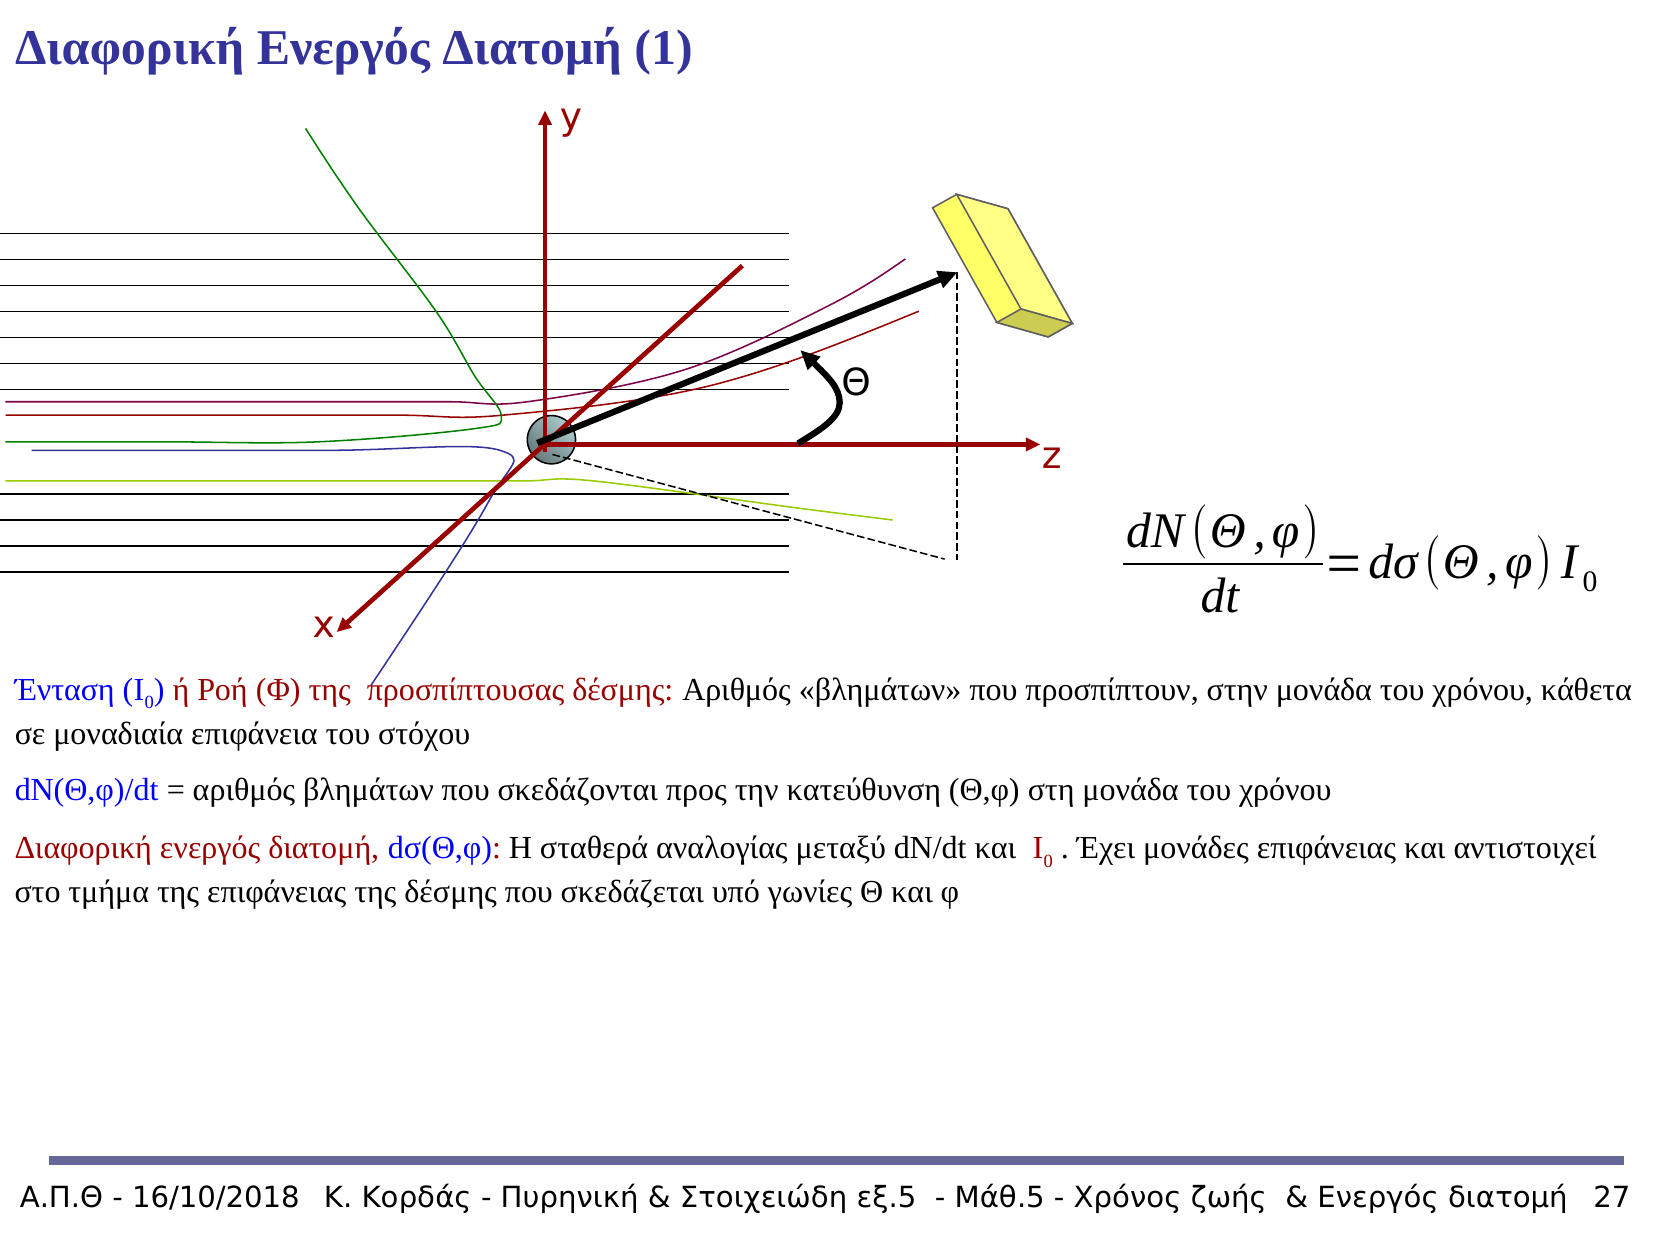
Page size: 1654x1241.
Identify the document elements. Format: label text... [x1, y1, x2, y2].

text_box [535, 447, 575, 464]
chart [1107, 500, 1609, 624]
text_box [547, 415, 566, 435]
text_box [527, 417, 543, 453]
text_box y [545, 84, 598, 146]
title Διαφορική Ενεργός Διατομή (1) [0, 0, 1489, 89]
text_box Ένταση (Ι0) ή Ροή (Φ) της προσπίπτουσας δέσμης: Αριθμός «βλημάτων» που προσπίπτουν, στην μονάδα του χρόνου, κάθετα σε μοναδιαία επιφάνεια του στόχου dN(Θ,φ)/dt = αριθμός βλημάτων που σκεδάζονται προς την κατεύθυνση (Θ,φ) στη μονάδα του χρόνου [0, 660, 1654, 815]
text_box Θ [847, 370, 864, 393]
text_box Θ [826, 350, 866, 411]
text_box x [297, 592, 350, 654]
text_box z [1027, 423, 1080, 484]
text_box [932, 194, 1073, 337]
text_box [552, 432, 576, 442]
text_box Διαφορική ενεργός διατομή, dσ(Θ,φ): Η σταθερά αναλογίας μεταξύ dN/dt και Ι0 . Έχει μονάδες επιφάνειας και αντιστοιχεί στο τμήμα της επιφάνειας της δέσμης που σκεδάζεται υπό γωνίες Θ και φ [0, 819, 1622, 917]
